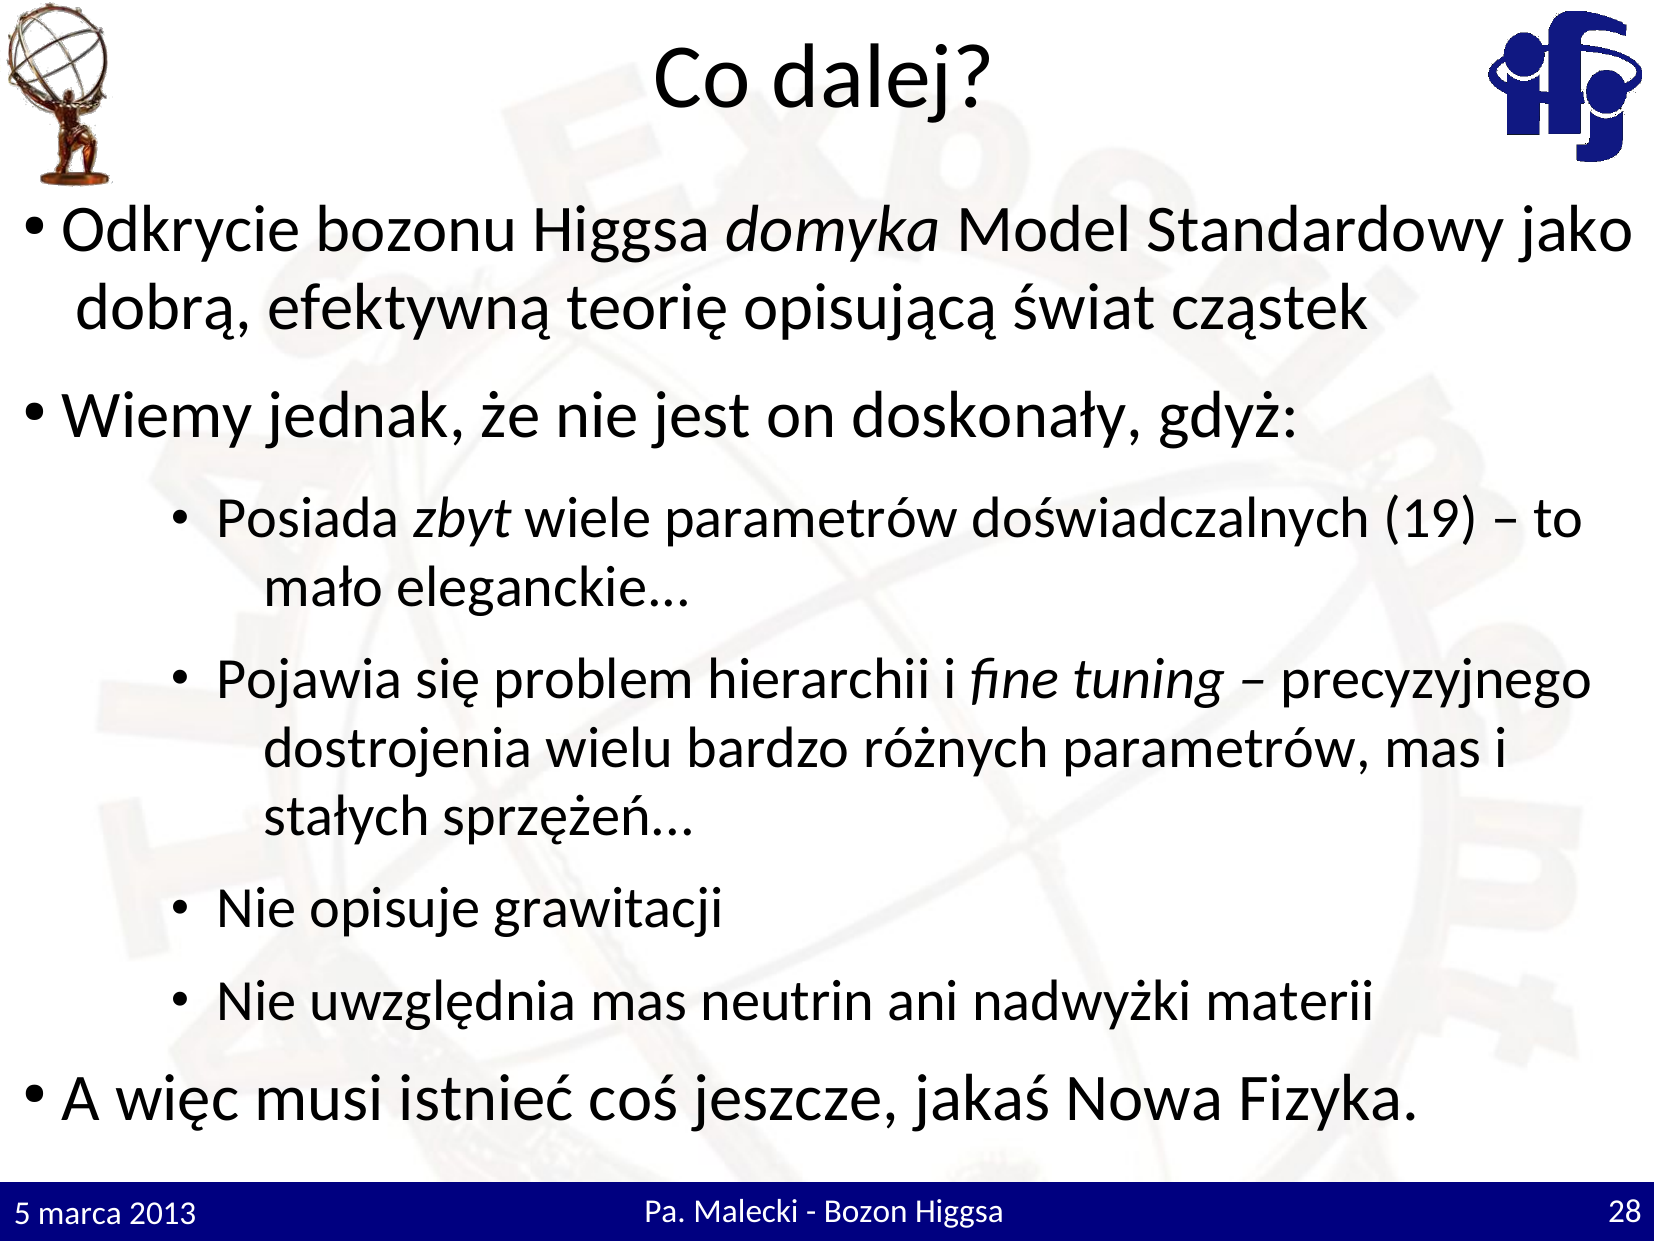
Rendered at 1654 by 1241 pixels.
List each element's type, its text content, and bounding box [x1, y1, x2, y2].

title Co dalej? [75, 0, 1575, 150]
list Odkrycie bozonu Higgsa domyka Model Standardowy jako dobrą, efektywną teorię opisującą świat cząstek Wiemy jednak, że nie jest on doskonały, gdyż: Posiada zbyt wiele parametrów doświadczalnych (19) – to mało eleganckie... Pojawia się problem hierarchii i fine tuning – precyzyjnego dostrojenia wielu bardzo różnych parametrów, mas i stałych sprzężeń... Nie opisuje grawitacji Nie uwzględnia mas neutrin ani nadwyżki materii A więc musi istnieć coś jeszcze, jakaś Nowa Fizyka. [19, 187, 1636, 1171]
picture [0, 0, 1654, 1182]
